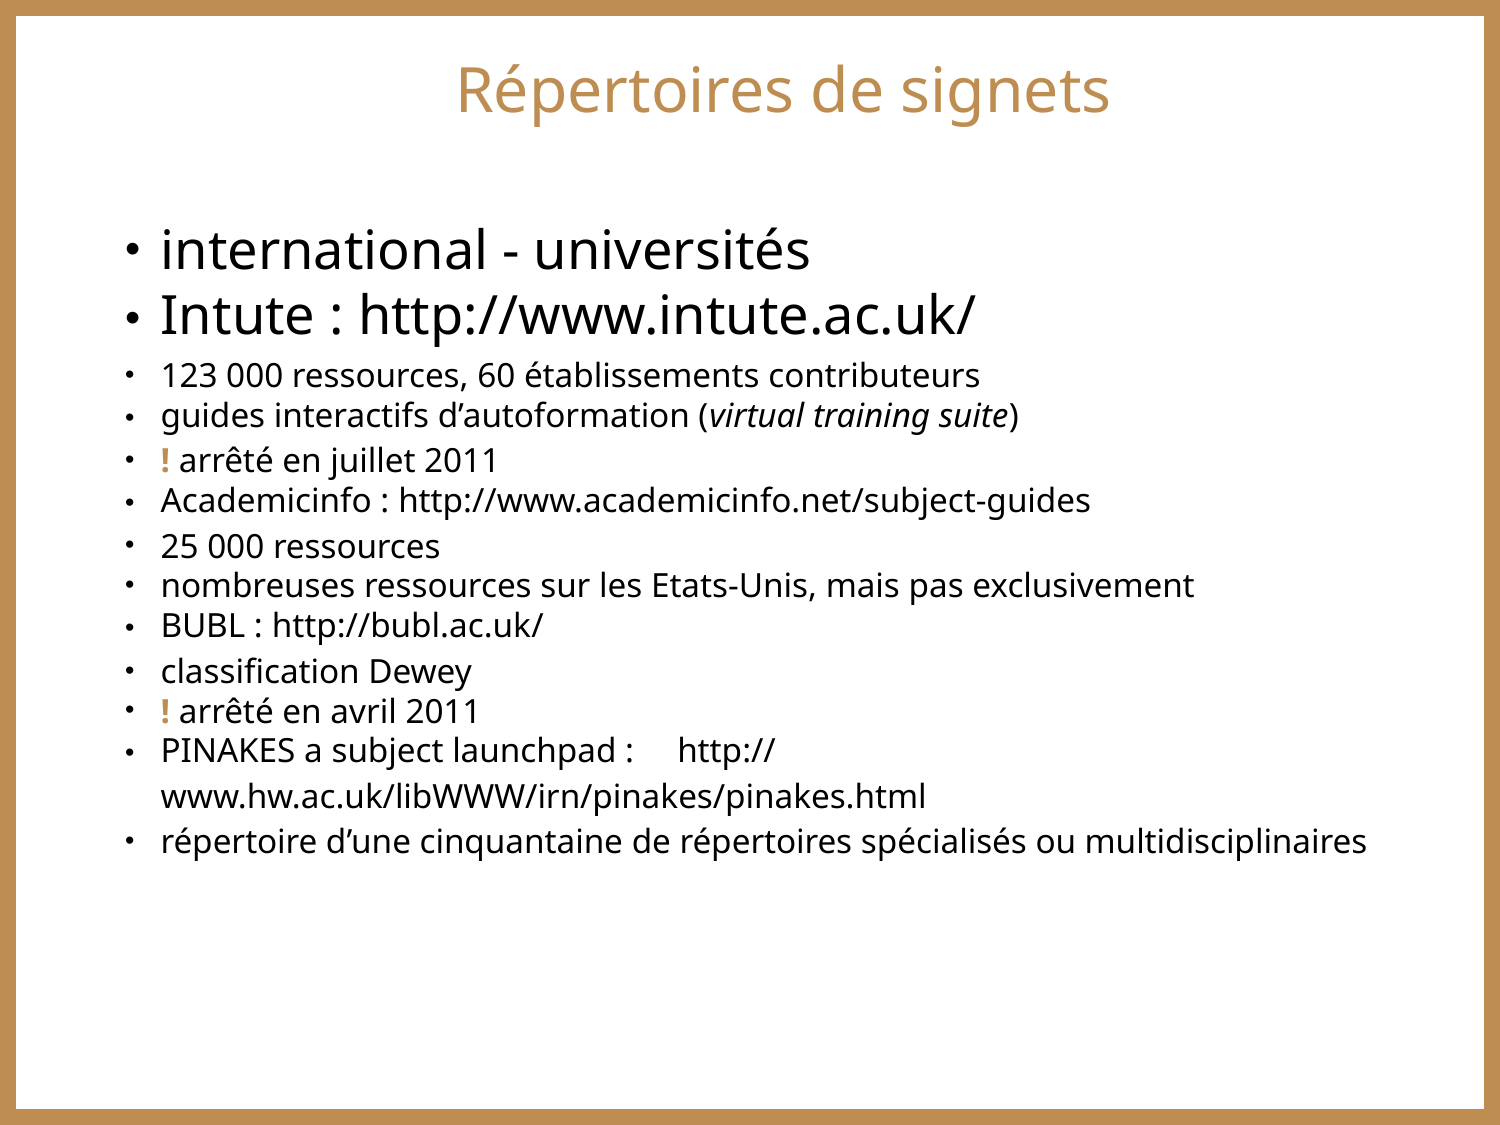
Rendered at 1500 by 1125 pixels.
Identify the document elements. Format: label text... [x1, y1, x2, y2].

text_box Répertoires de signets [108, 42, 1459, 161]
text_box [0, 0, 1500, 1125]
text_box international - universités Intute : http://www.intute.ac.uk/ 123 000 ressources, 60 établissements contributeurs guides interactifs d’autoformation (virtual training suite) ! arrêté en juillet 2011 Academicinfo : http://www.academicinfo.net/subject-guides 25 000 ressources nombreuses ressources sur les Etats-Unis, mais pas exclusivement BUBL : http://bubl.ac.uk/ classification Dewey ! arrêté en avril 2011 PINAKES a subject launchpad : http://www.hw.ac.uk/libWWW/irn/pinakes/pinakes.html répertoire d’une cinquantaine de répertoires spécialisés ou multidisciplinaires [75, 208, 1425, 1106]
